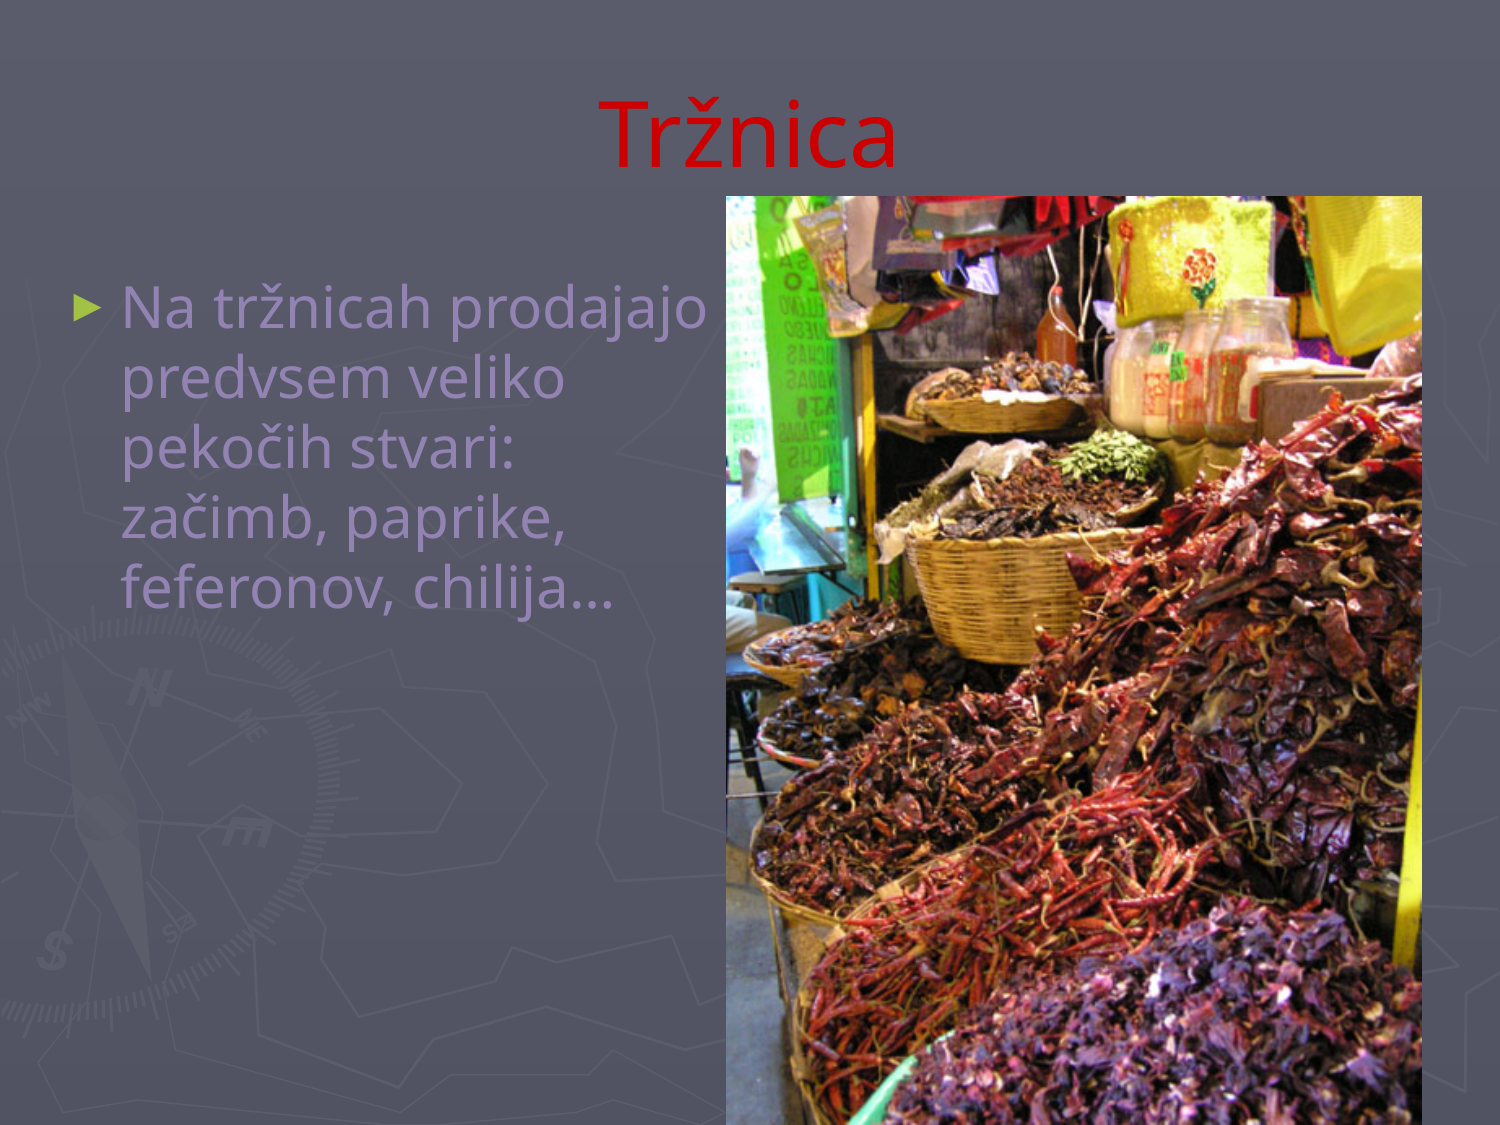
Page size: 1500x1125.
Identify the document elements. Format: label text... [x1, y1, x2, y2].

picture [726, 196, 1422, 1125]
list Na tržnicah prodajajo predvsem veliko pekočih stvari: začimb, paprike, feferonov, chilija… [49, 262, 726, 1001]
title Tržnica [49, 37, 1451, 225]
